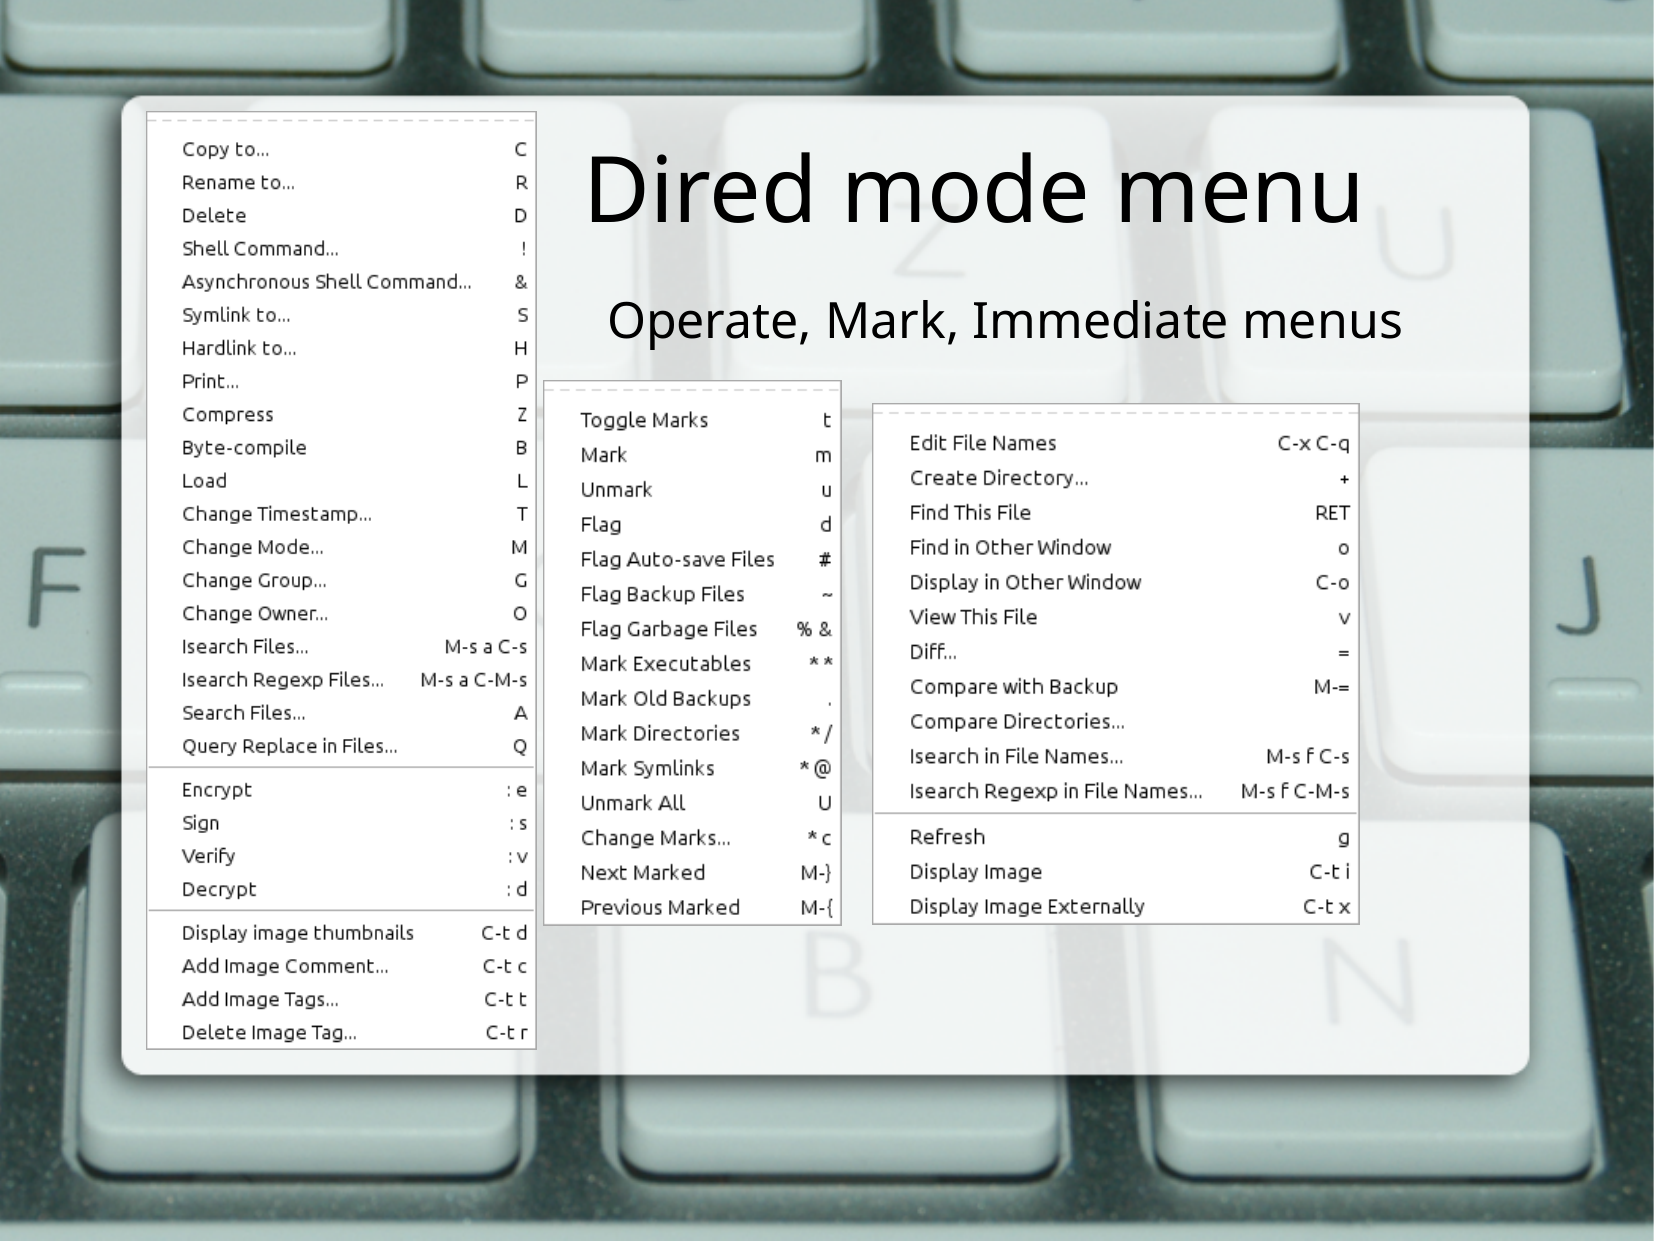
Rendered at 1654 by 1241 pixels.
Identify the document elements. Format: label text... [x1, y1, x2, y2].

list Operate, Mark, Immediate menus [537, 285, 1486, 346]
title Dired mode menu [537, 111, 1425, 264]
picture [0, 0, 1654, 1241]
